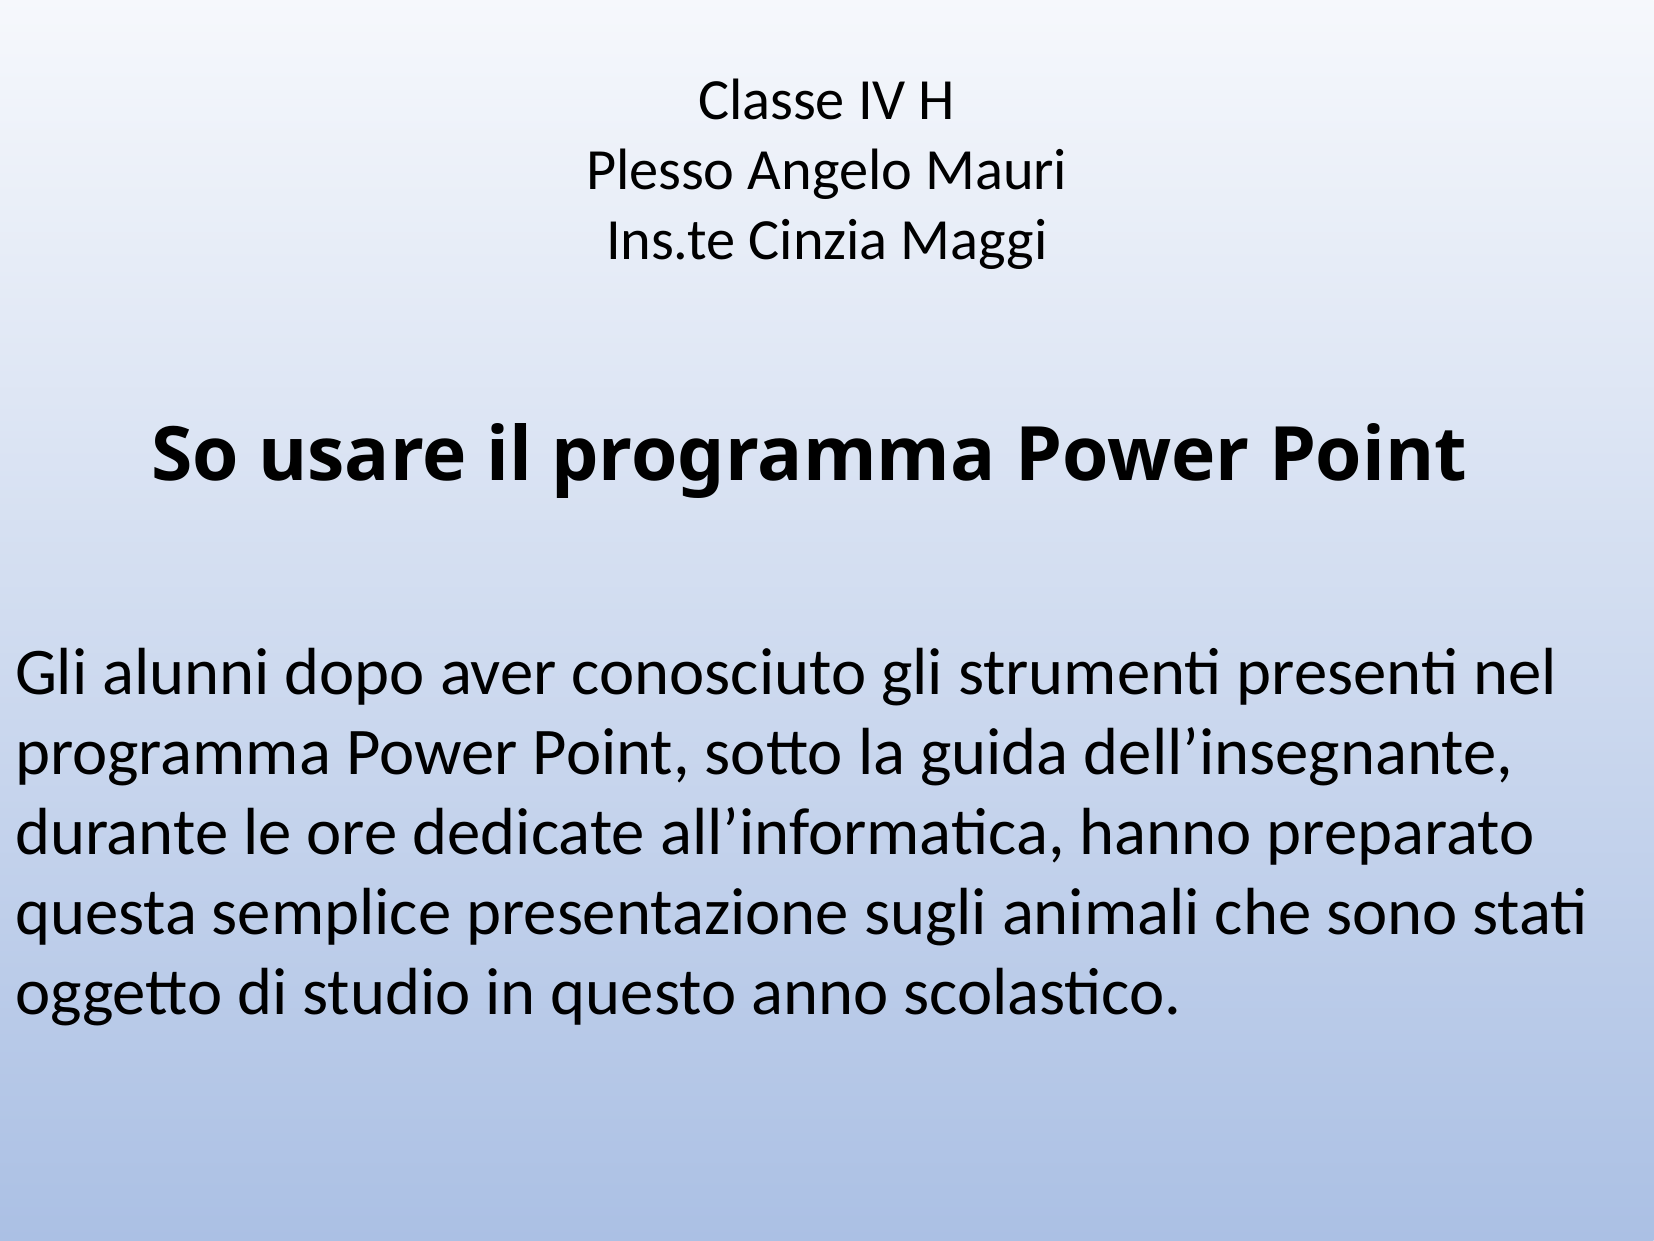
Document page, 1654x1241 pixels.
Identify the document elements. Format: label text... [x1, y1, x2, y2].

text_box So usare il programma Power Point [0, 397, 1637, 504]
text_box Classe IV H Plesso Angelo Mauri Ins.te Cinzia Maggi [414, 54, 1240, 279]
text_box Gli alunni dopo aver conosciuto gli strumenti presenti nel programma Power Point, sotto la guida dell’insegnante, durante le ore dedicate all’informatica, hanno preparato questa semplice presentazione sugli animali che sono stati oggetto di studio in questo anno scolastico. [0, 620, 1654, 1040]
